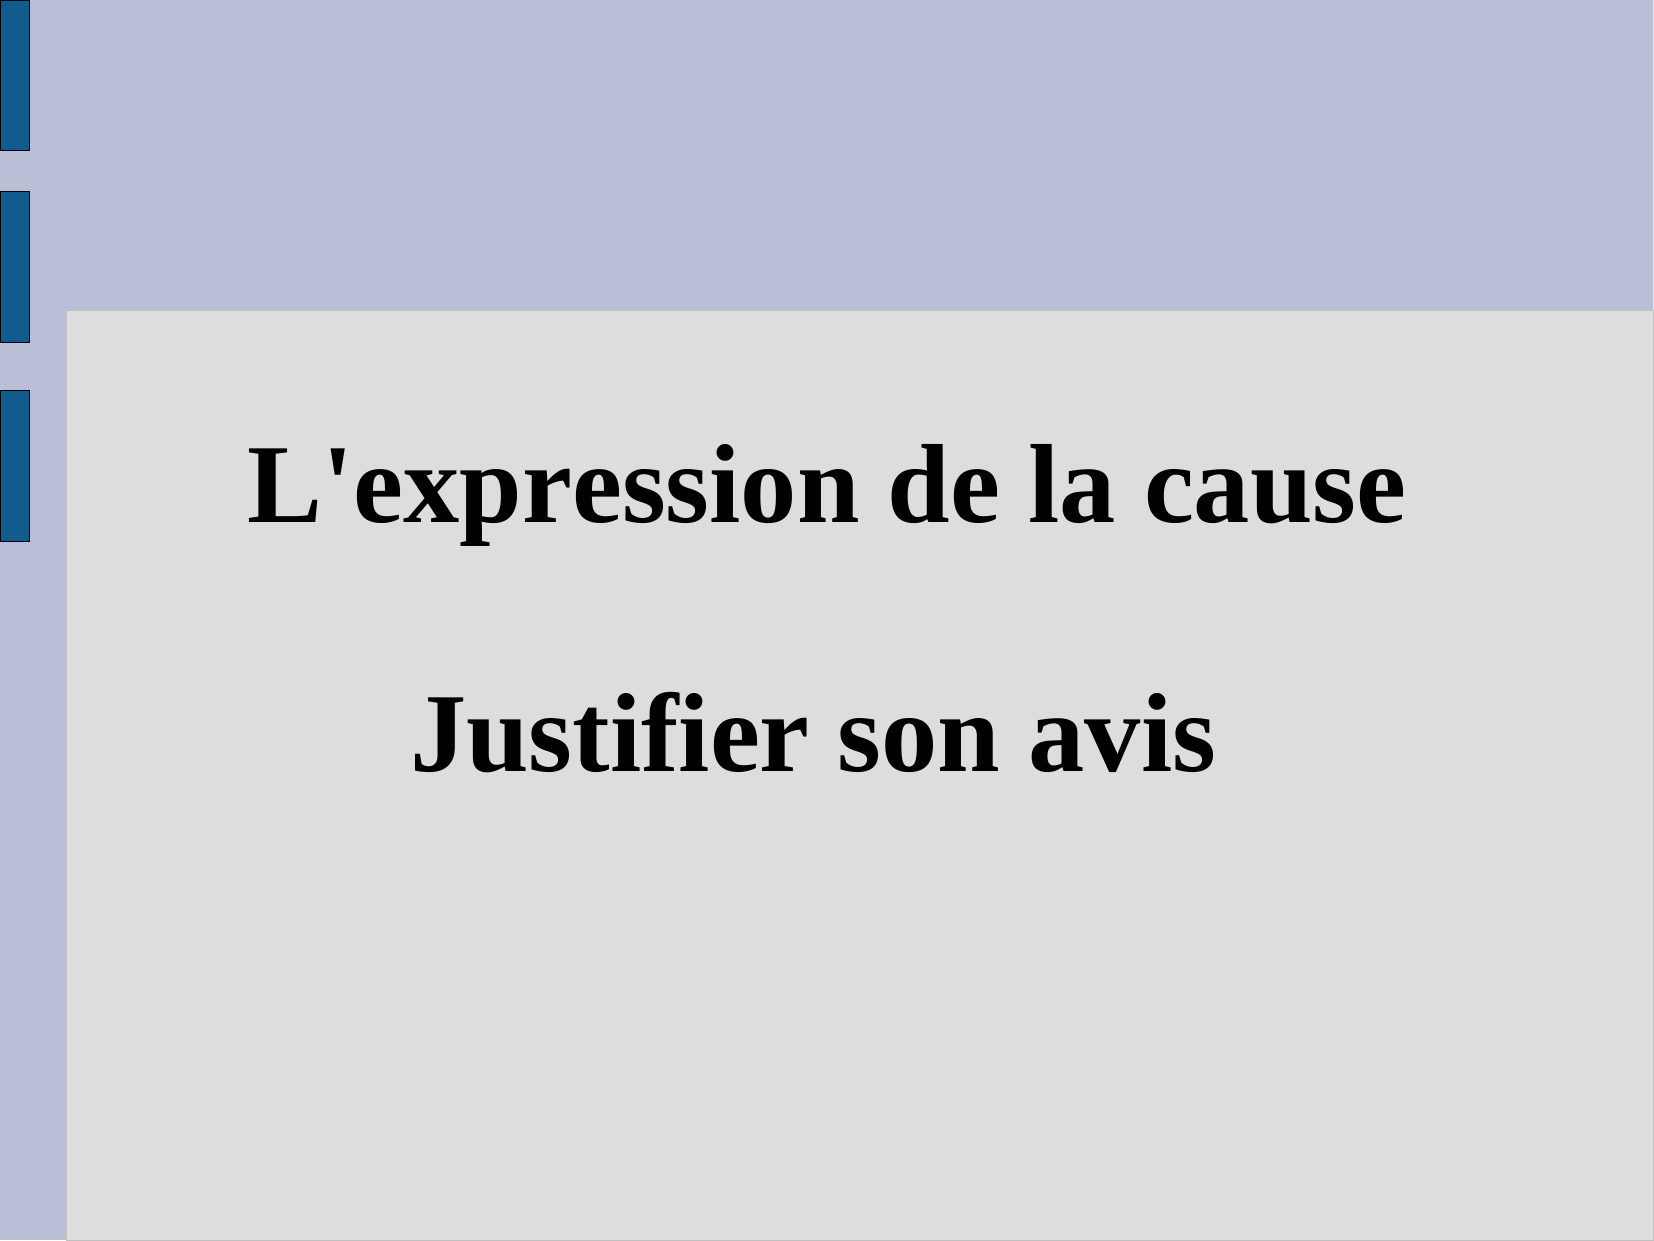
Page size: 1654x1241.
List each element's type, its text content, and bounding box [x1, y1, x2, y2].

subtitle L'expression de la cause Justifier son avis [121, 91, 1534, 1127]
